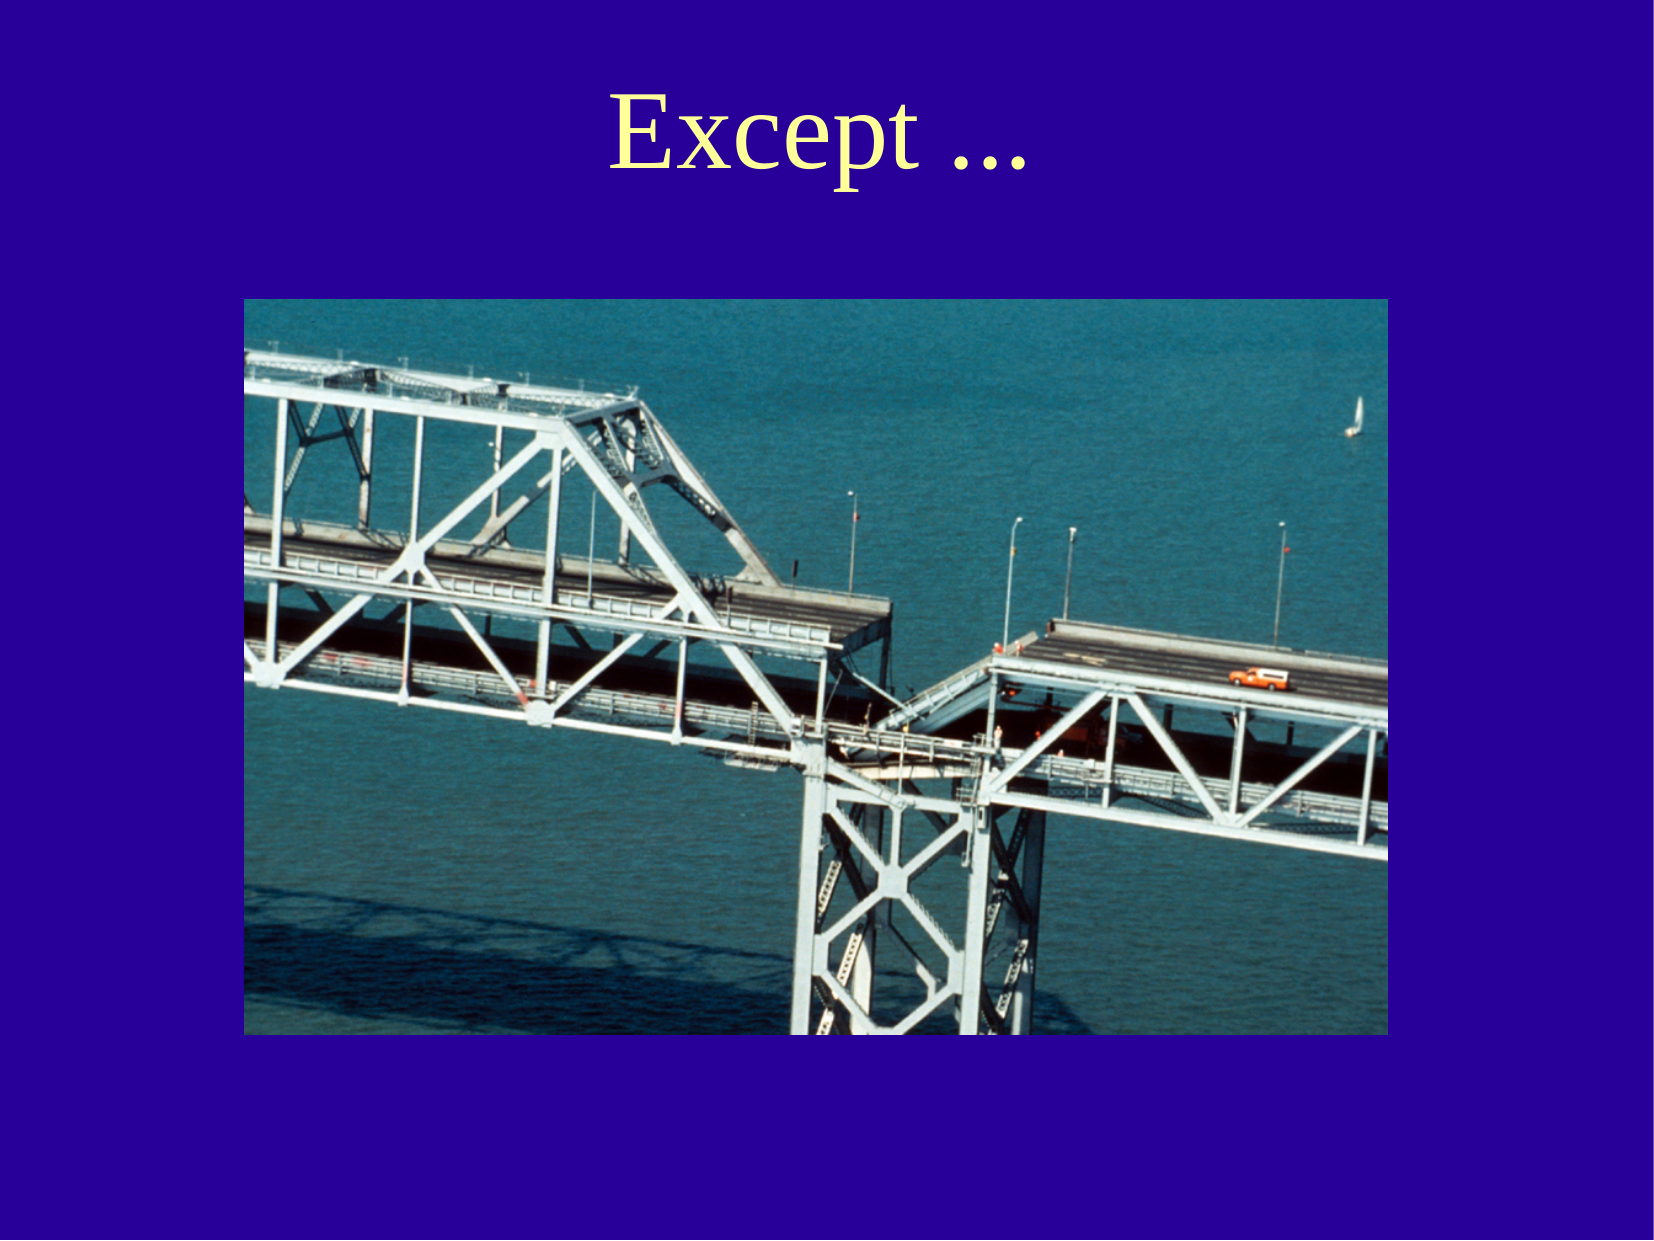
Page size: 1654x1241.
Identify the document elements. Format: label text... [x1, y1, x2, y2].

title Except ... [114, 56, 1527, 192]
picture [244, 299, 1388, 1036]
